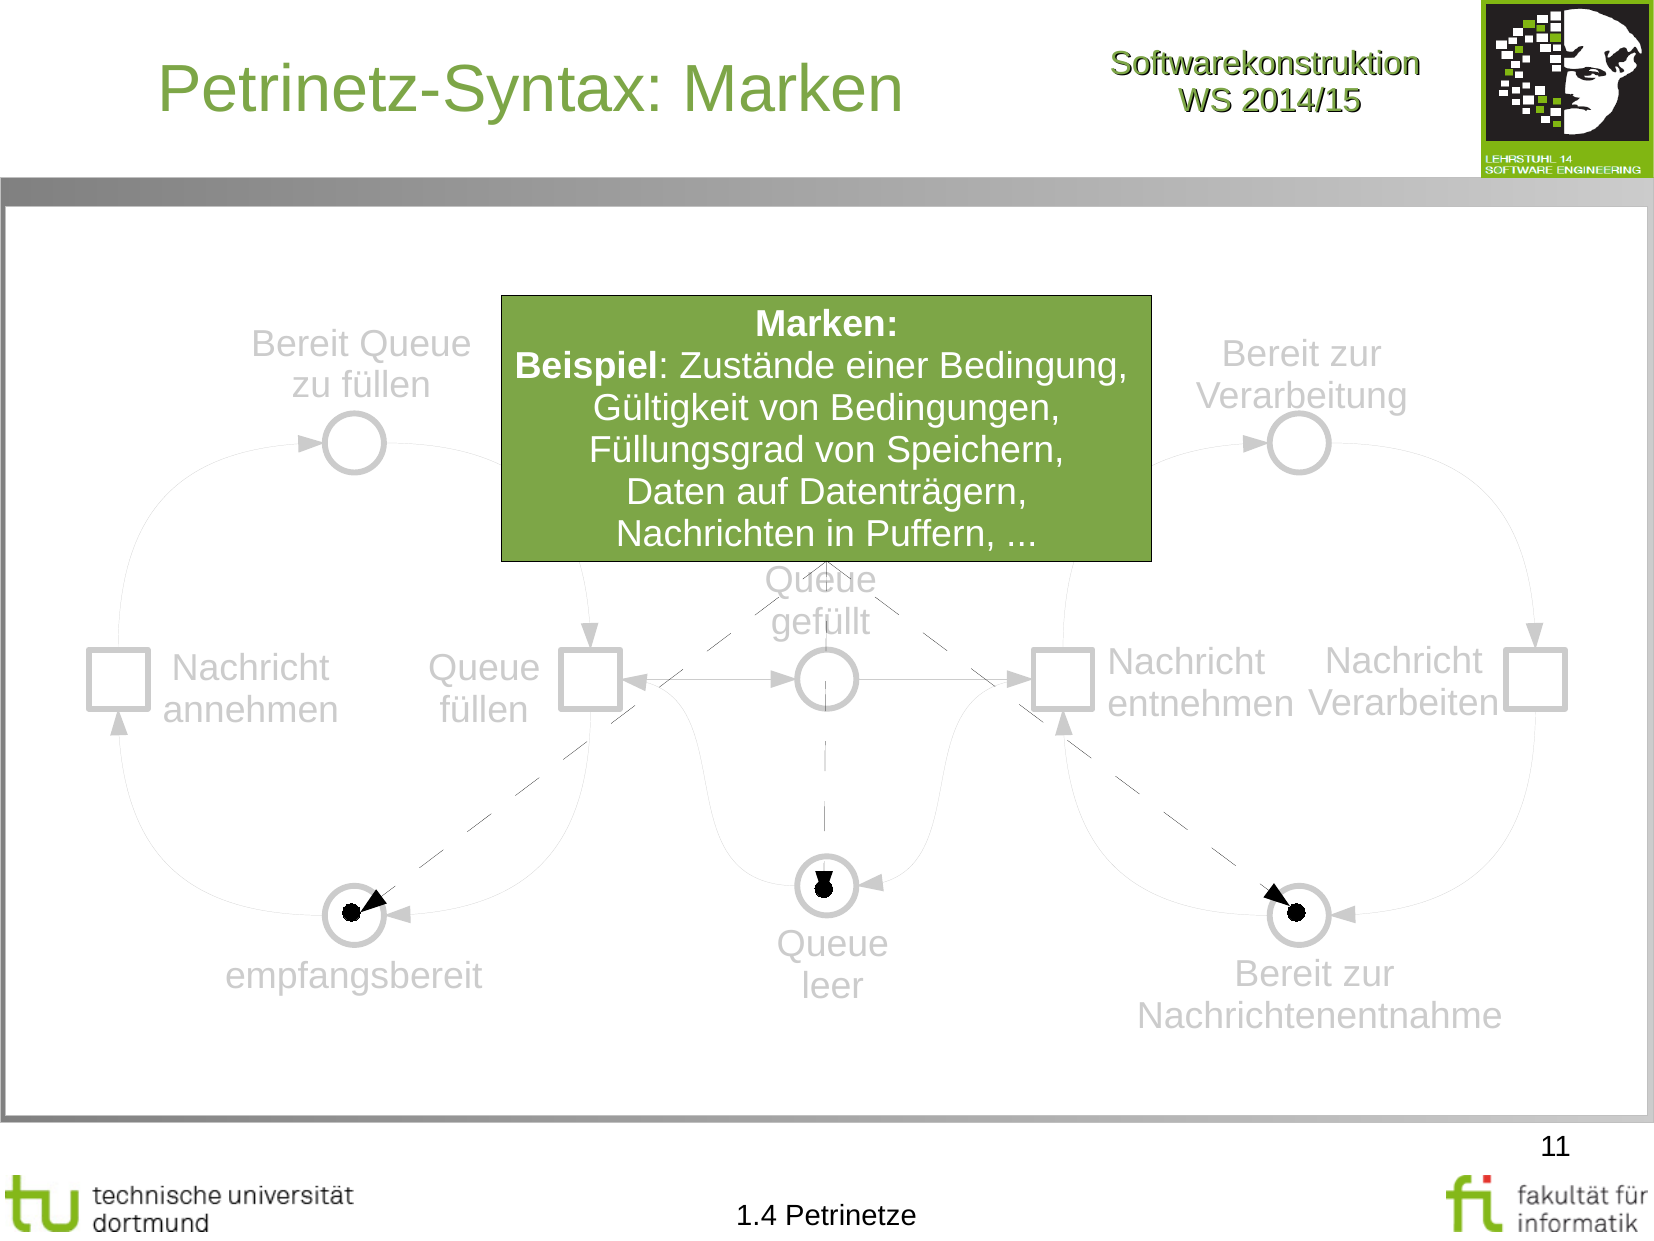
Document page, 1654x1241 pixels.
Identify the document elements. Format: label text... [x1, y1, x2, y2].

text_box Nachricht entnehmen [1092, 633, 1310, 733]
text_box [825, 882, 833, 898]
text_box Bereit Queue zu füllen [236, 314, 487, 414]
text_box [1287, 903, 1306, 922]
text_box Nachricht annehmen [147, 639, 354, 739]
picture [1446, 1175, 1648, 1232]
text_box Bereit zur Verarbeitung [1181, 324, 1423, 424]
text_box [342, 903, 361, 922]
text_box Bereit zur Nachrichtenentnahme [1122, 944, 1518, 1044]
text_box Queue gefüllt [749, 562, 892, 650]
text_box Nachricht Verarbeiten [1293, 631, 1515, 731]
picture [5, 1175, 354, 1232]
text_box [814, 882, 823, 898]
title Petrinetz-Syntax: Marken [0, 7, 1064, 170]
text_box Queue leer [761, 915, 904, 1015]
text_box Queue füllen [413, 639, 556, 739]
text_box Marken: Beispiel: Zustände einer Bedingung, Gültigkeit von Bedingungen, Füllungsgrad von Speichern, Daten auf Datenträgern, Nachrichten in Puffern, ... [501, 295, 1152, 562]
picture [1481, 0, 1654, 178]
text_box empfangsbereit [210, 947, 498, 1004]
